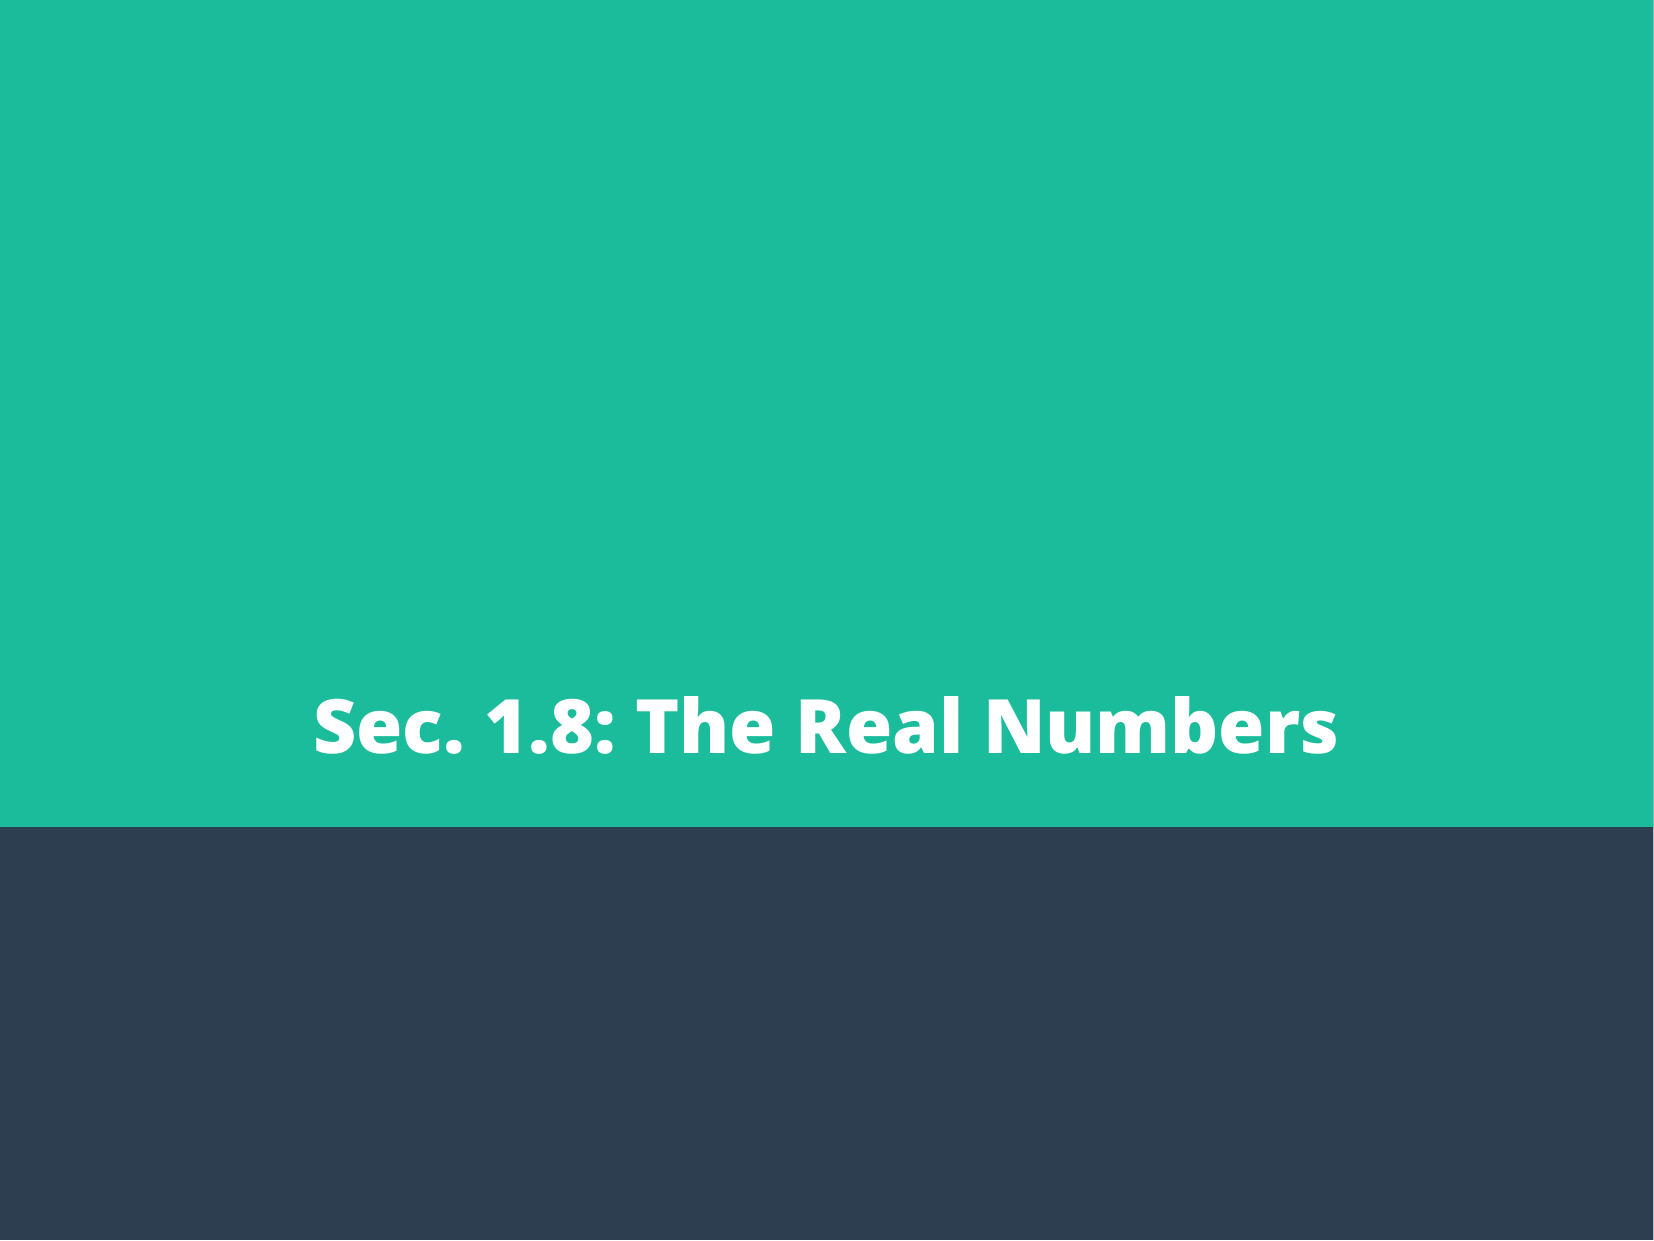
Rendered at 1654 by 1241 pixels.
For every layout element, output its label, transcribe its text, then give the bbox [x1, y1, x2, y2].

title Sec. 1.8: The Real Numbers [59, 620, 1595, 778]
